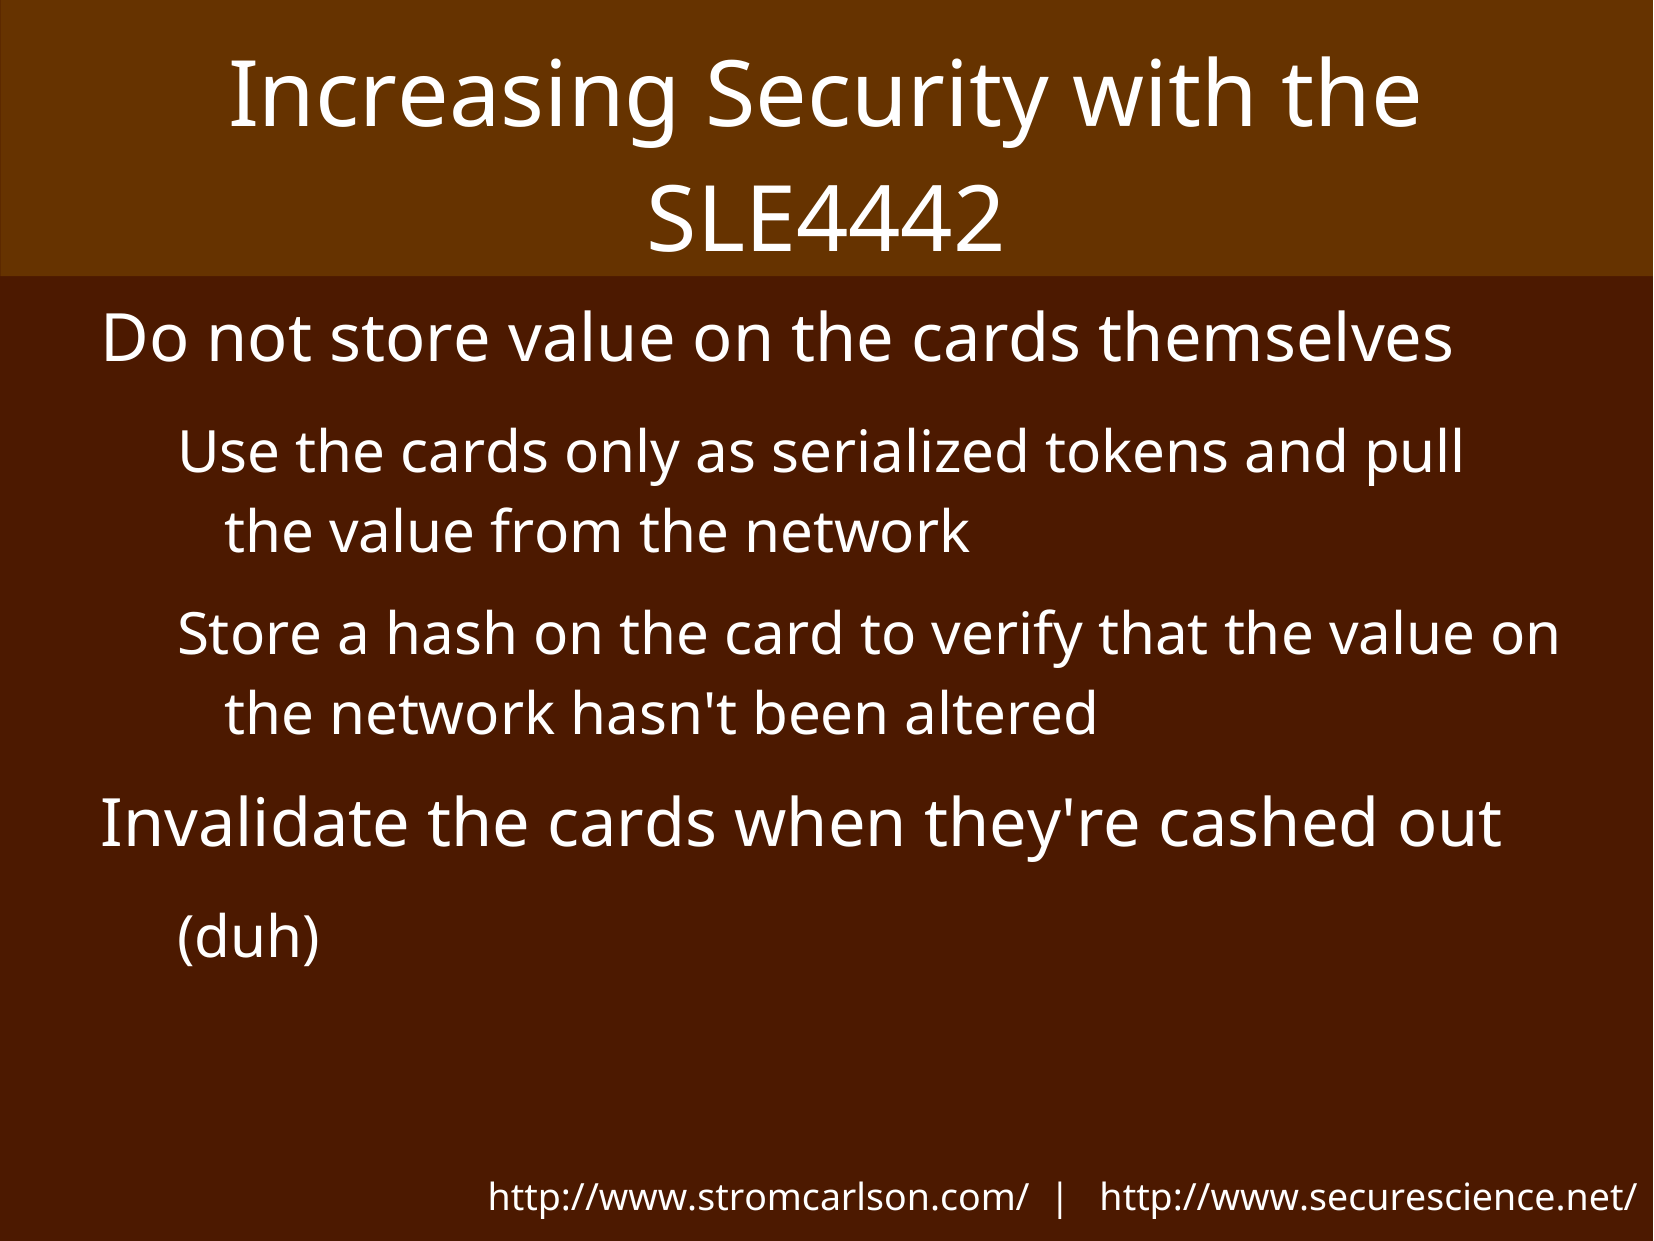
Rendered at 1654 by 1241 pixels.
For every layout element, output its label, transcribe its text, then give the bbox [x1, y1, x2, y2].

title Increasing Security with the SLE4442 [82, 49, 1571, 257]
list Do not store value on the cards themselves Use the cards only as serialized tokens and pull the value from the network Store a hash on the card to verify that the value on the network hasn't been altered Invalidate the cards when they're cashed out (duh) [82, 290, 1571, 1109]
